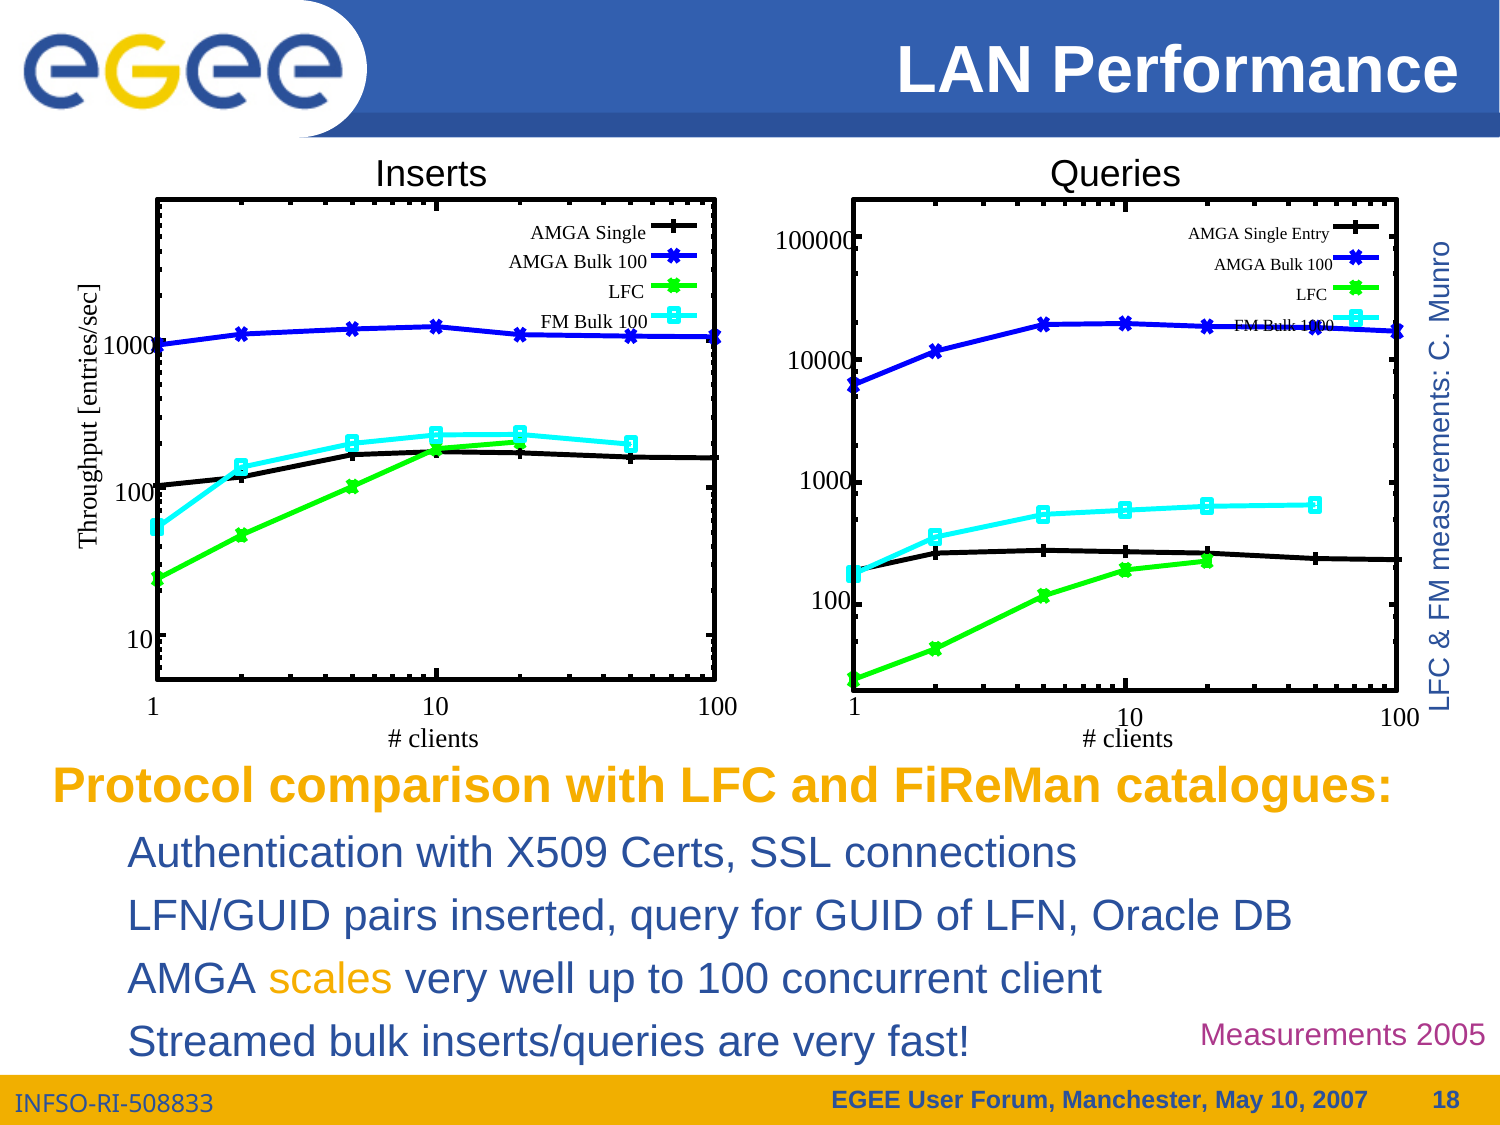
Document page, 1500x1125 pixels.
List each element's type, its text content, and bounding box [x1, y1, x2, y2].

title LAN Performance [369, 10, 1475, 124]
text_box AMGA Bulk 100 [1214, 253, 1335, 278]
text_box 10 [415, 689, 449, 727]
text_box AMGA Single [530, 220, 647, 248]
text_box Throughput [entries/sec] [70, 283, 109, 550]
text_box # clients [388, 721, 480, 760]
text_box FM Bulk 100 [540, 309, 647, 337]
text_box Inserts [375, 149, 526, 193]
text_box LFC & FM measurements: C. Munro [1420, 187, 1454, 713]
text_box FM Bulk 1000 [1234, 314, 1336, 339]
text_box 1000 [792, 463, 854, 502]
text_box LFC [1295, 284, 1328, 309]
text_box 1 [139, 689, 160, 727]
text_box LFC [608, 279, 645, 308]
text_box 1 [841, 689, 862, 727]
list Protocol comparison with LFC and FiReMan catalogues: Authentication with X509 Certs, SSL connections LFN/GUID pairs inserted, query for GUID of LFN, Oracle DB AMGA scales very well up to 100 concurrent client Streamed bulk inserts/queries are very fast! [37, 750, 1485, 1074]
text_box 10000 [780, 343, 855, 382]
text_box Measurements 2005 [1200, 1015, 1500, 1051]
text_box 100 [803, 583, 852, 622]
text_box 10 [1109, 700, 1144, 739]
text_box 100 [109, 475, 155, 514]
text_box 100 [690, 689, 738, 727]
text_box Queries [1050, 149, 1201, 193]
text_box 100 [1372, 700, 1421, 739]
text_box 1000 [109, 328, 157, 366]
text_box 10 [119, 622, 154, 661]
text_box AMGA Single Entry [1188, 223, 1332, 248]
text_box 100000 [768, 223, 857, 262]
text_box AMGA Bulk 100 [508, 249, 647, 278]
text_box # clients [1082, 721, 1174, 760]
picture [18, 30, 349, 112]
